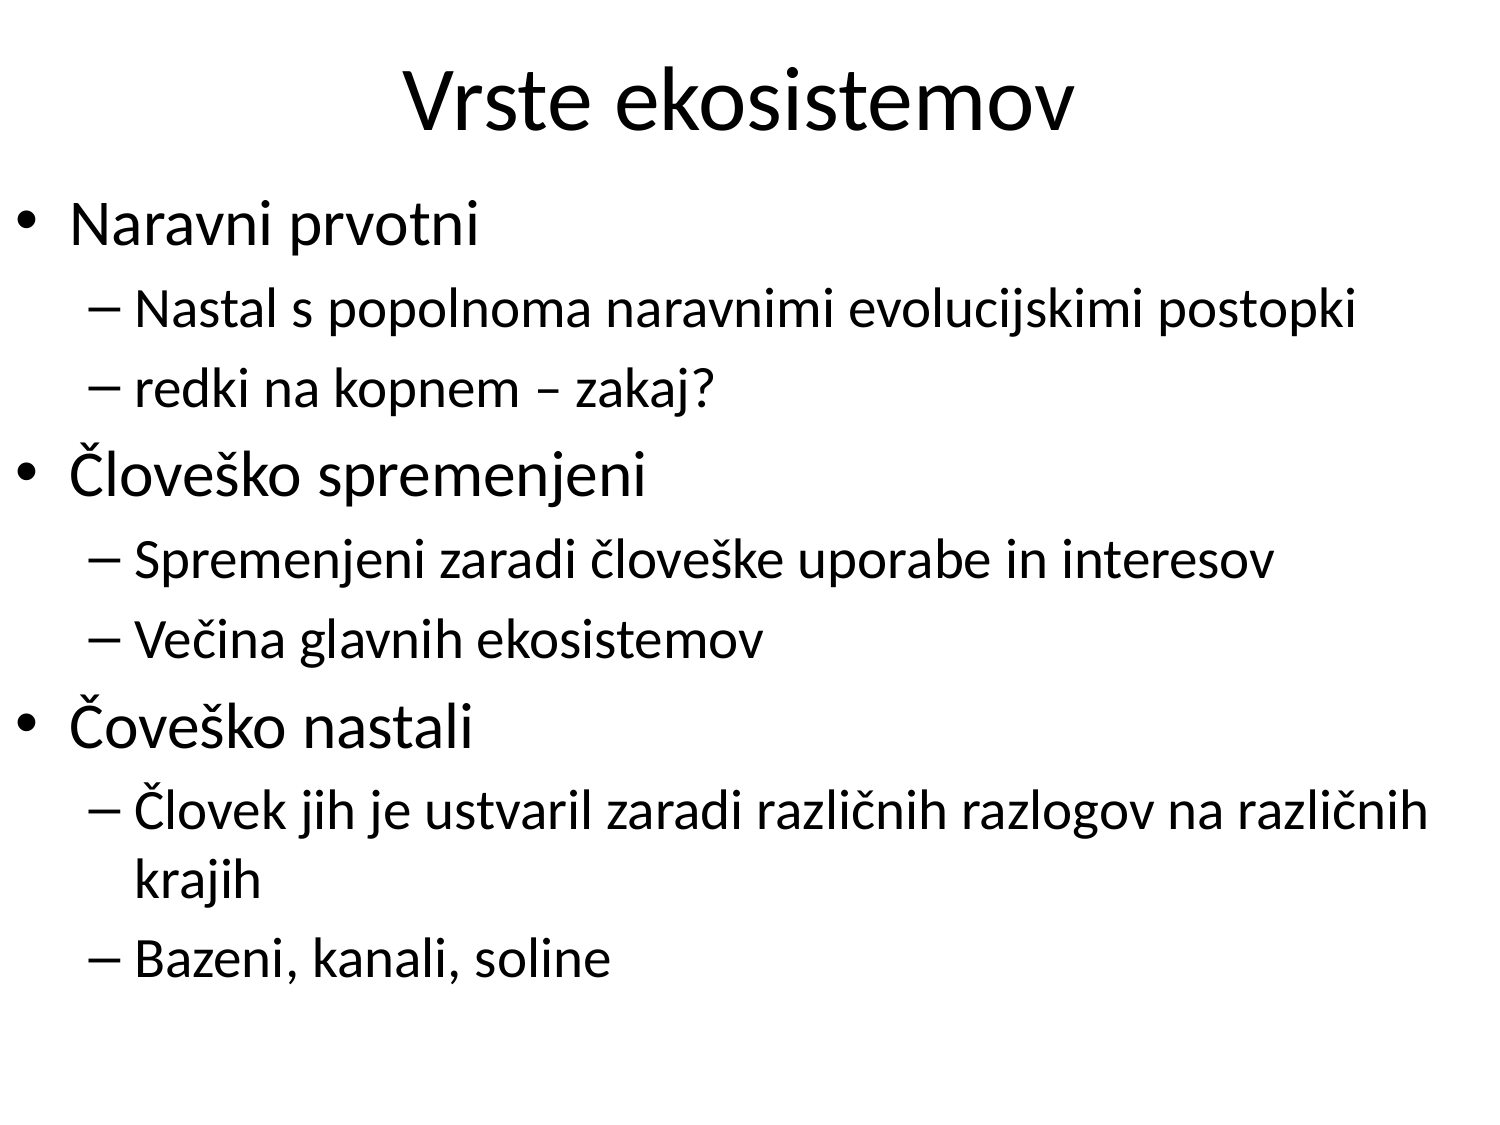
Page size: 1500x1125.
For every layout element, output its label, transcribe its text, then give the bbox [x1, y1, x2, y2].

list Naravni prvotni Nastal s popolnoma naravnimi evolucijskimi postopki redki na kopnem – zakaj? Človeško spremenjeni Spremenjeni zaradi človeške uporabe in interesov Večina glavnih ekosistemov Čoveško nastali Človek jih je ustvaril zaradi različnih razlogov na različnih krajih Bazeni, kanali, soline [0, 172, 1500, 1005]
title Vrste ekosistemov [64, 0, 1415, 172]
